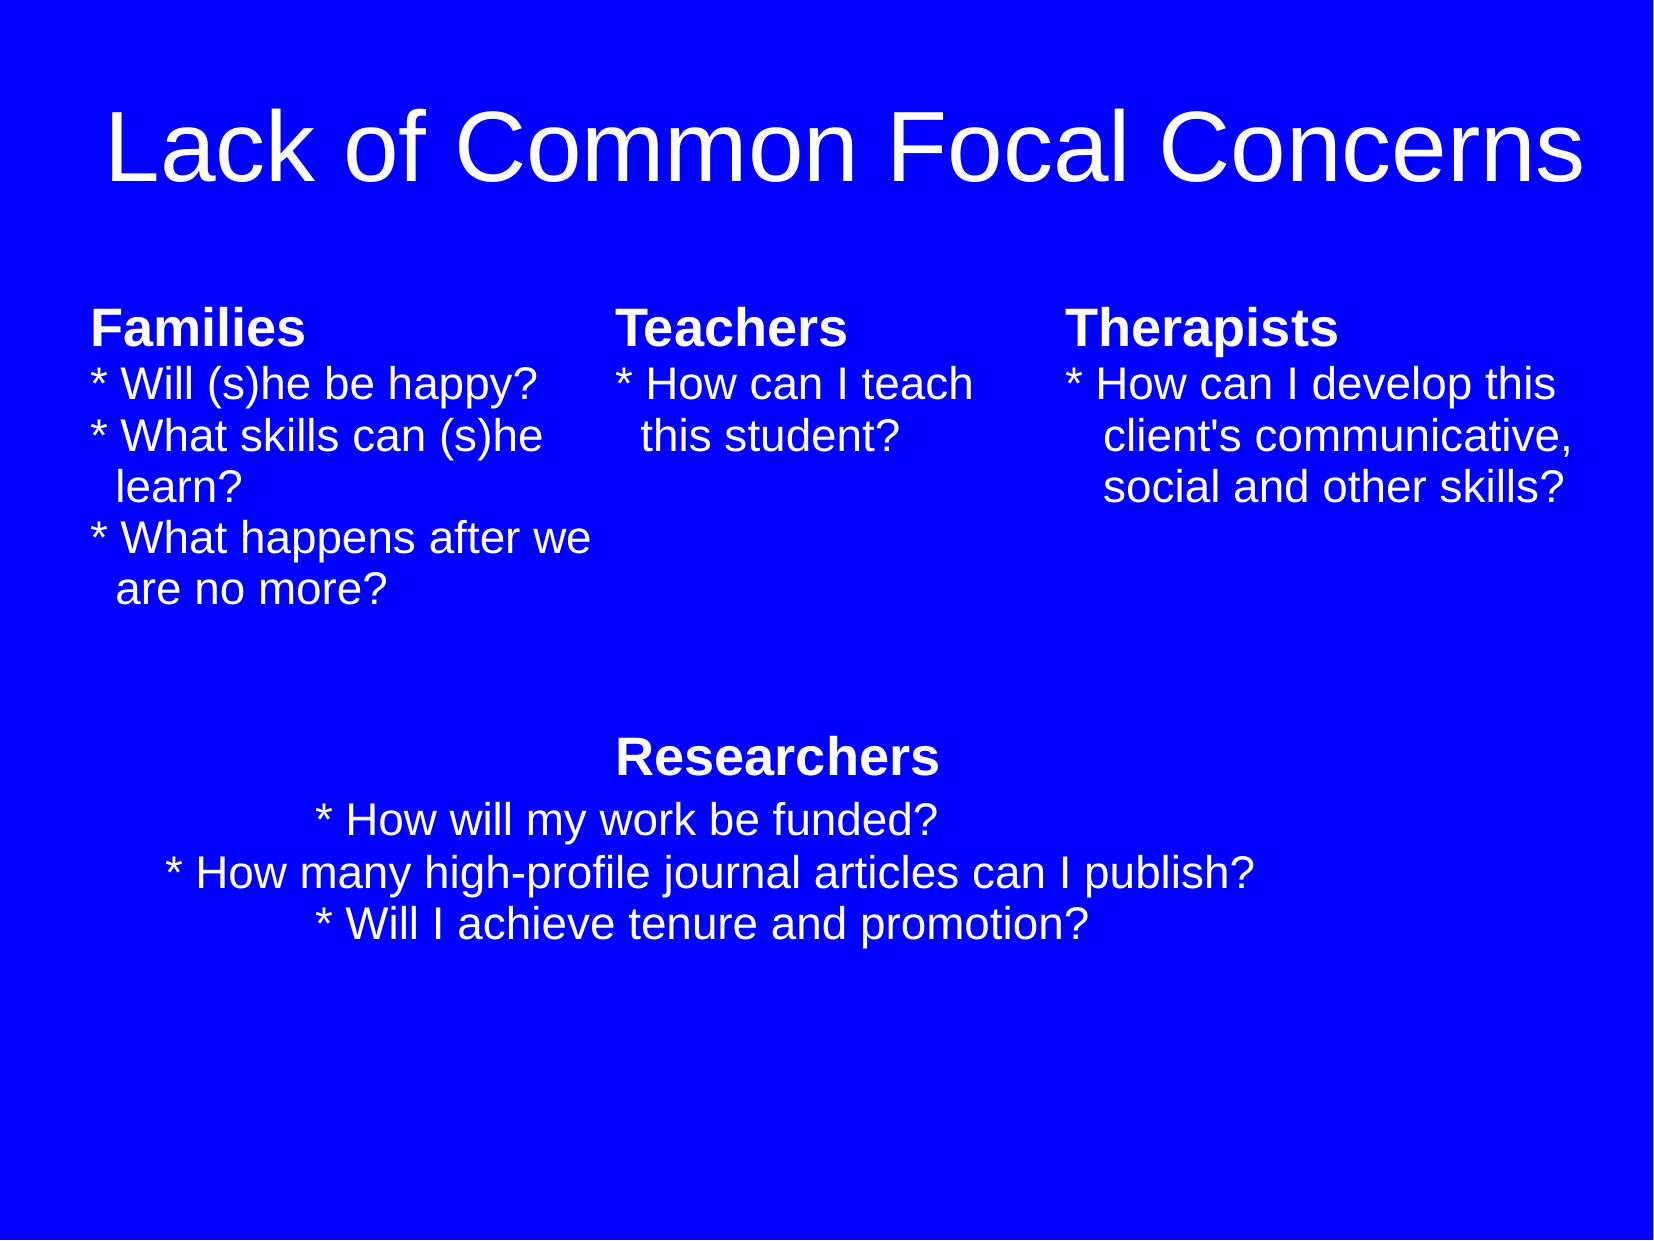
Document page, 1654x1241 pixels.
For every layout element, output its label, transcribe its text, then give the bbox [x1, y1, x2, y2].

title Lack of Common Focal Concerns [101, 90, 1591, 205]
title Families Teachers Therapists * Will (s)he be happy? * How can I teach * How can I develop this * What skills can (s)he this student? client's communicative, learn? social and other skills? * What happens after we are no more? Researchers * How will my work be funded? * How many high-profile journal articles can I publish? * Will I achieve tenure and promotion? [90, 300, 1579, 948]
